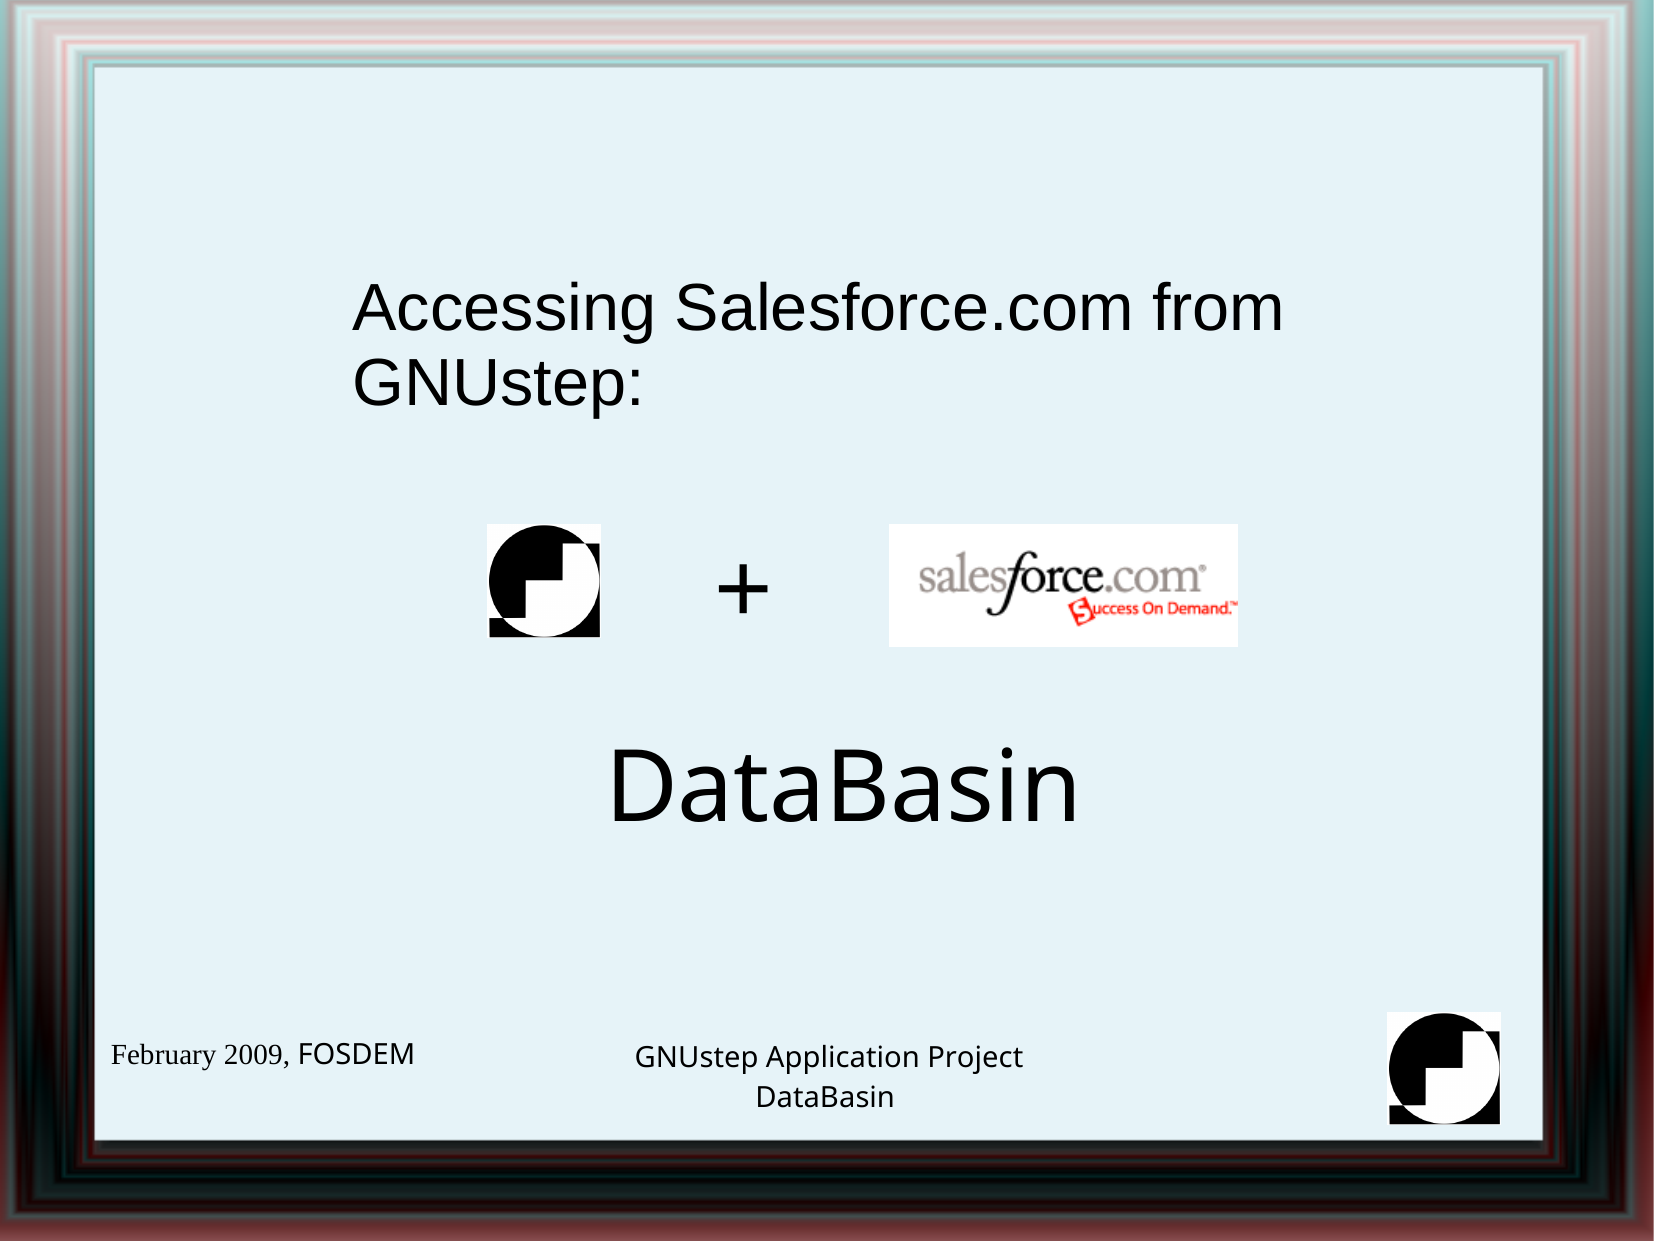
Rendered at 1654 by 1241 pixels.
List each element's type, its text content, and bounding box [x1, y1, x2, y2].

picture [0, 0, 1654, 1241]
text_box DataBasin [450, 706, 1238, 863]
text_box + [699, 525, 788, 652]
text_box Accessing Salesforce.com from GNUstep: [337, 262, 1313, 427]
